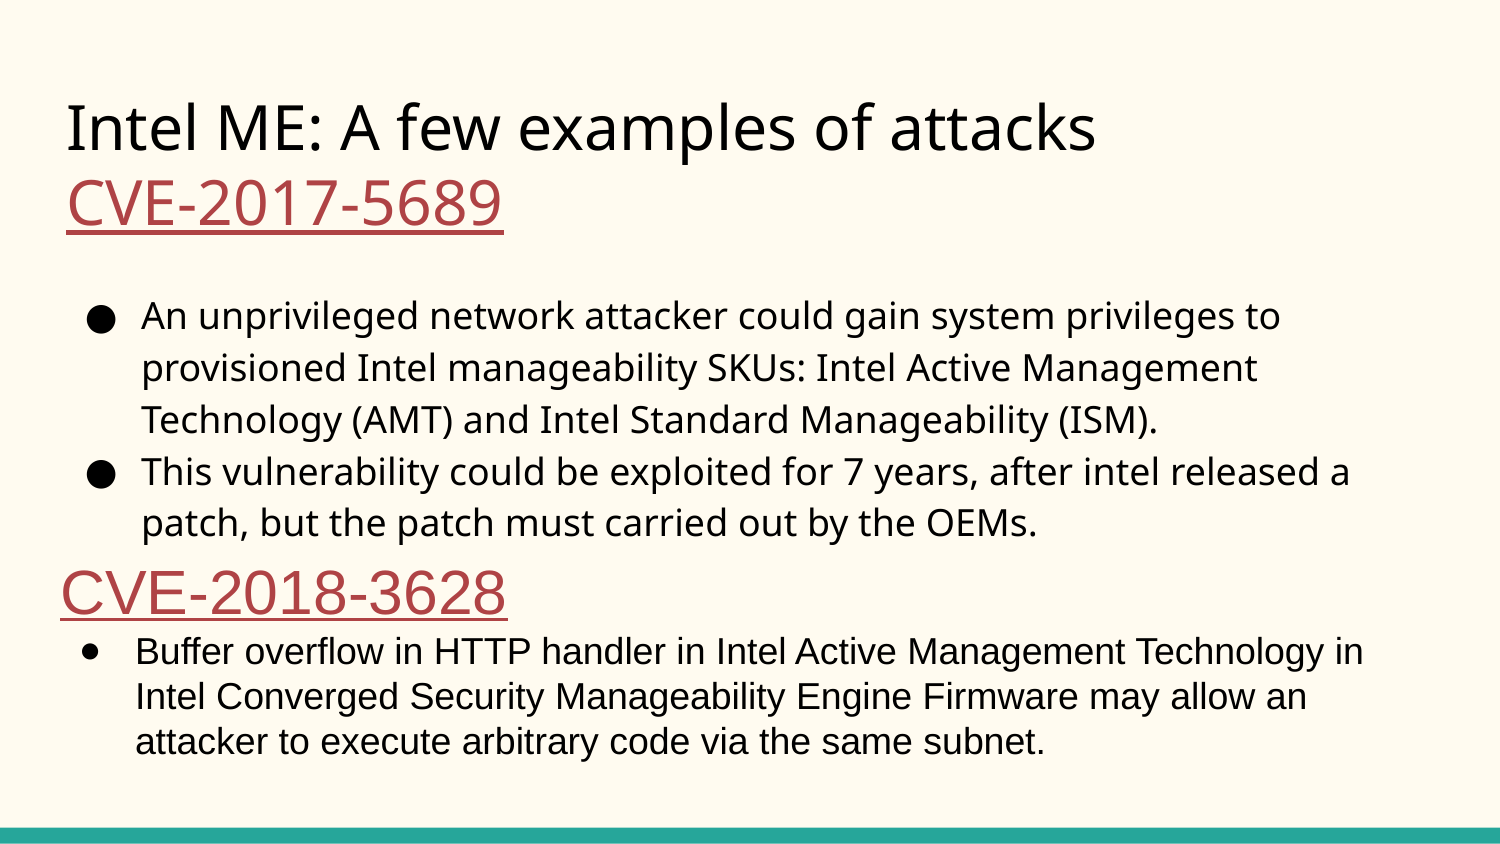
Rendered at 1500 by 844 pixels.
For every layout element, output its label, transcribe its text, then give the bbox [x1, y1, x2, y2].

list An unprivileged network attacker could gain system privileges to provisioned Intel manageability SKUs: Intel Active Management Technology (AMT) and Intel Standard Manageability (ISM). This vulnerability could be exploited for 7 years, after intel released a patch, but the patch must carried out by the OEMs. [51, 192, 1449, 750]
title Intel ME: A few examples of attacks CVE-2017-5689 [51, 72, 1449, 174]
text_box CVE-2018-3628 Buffer overflow in HTTP handler in Intel Active Management Technology in Intel Converged Security Manageability Engine Firmware may allow an attacker to execute arbitrary code via the same subnet. [44, 537, 1443, 844]
